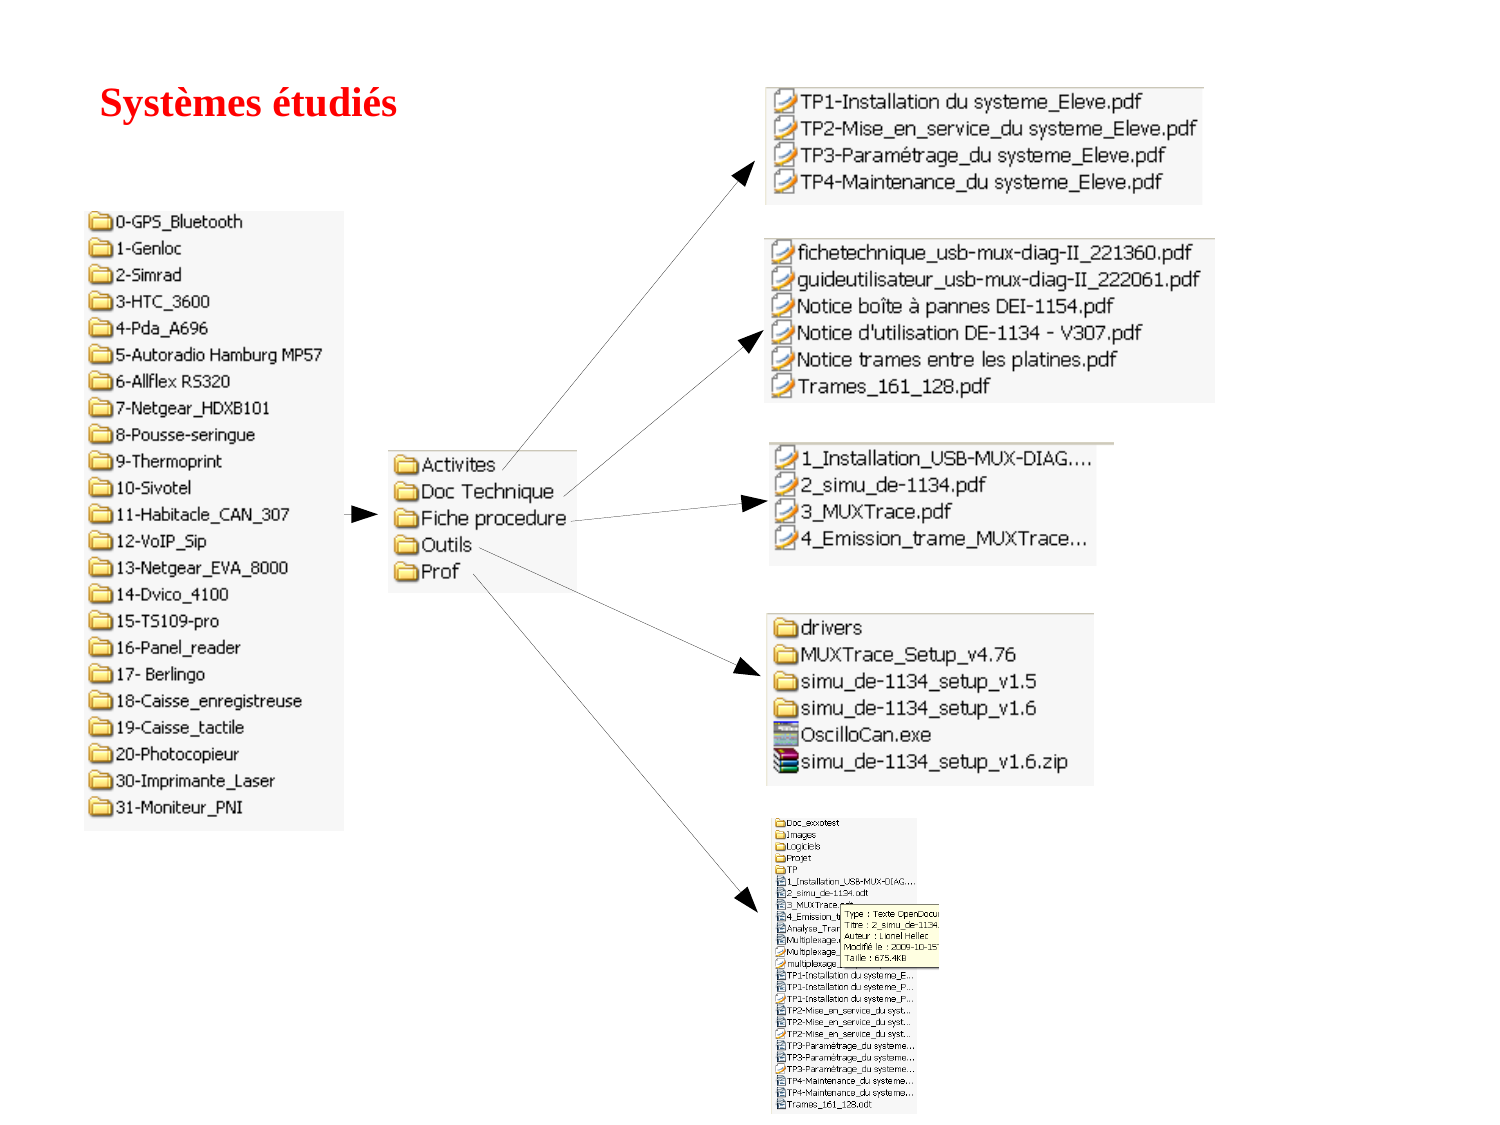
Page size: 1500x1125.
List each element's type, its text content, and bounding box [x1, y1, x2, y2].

picture [764, 238, 1215, 403]
text_box Systèmes étudiés [84, 67, 681, 132]
picture [766, 613, 1094, 786]
picture [388, 450, 577, 593]
picture [769, 442, 1114, 566]
picture [765, 87, 1204, 205]
picture [84, 211, 344, 831]
picture [771, 818, 939, 1114]
